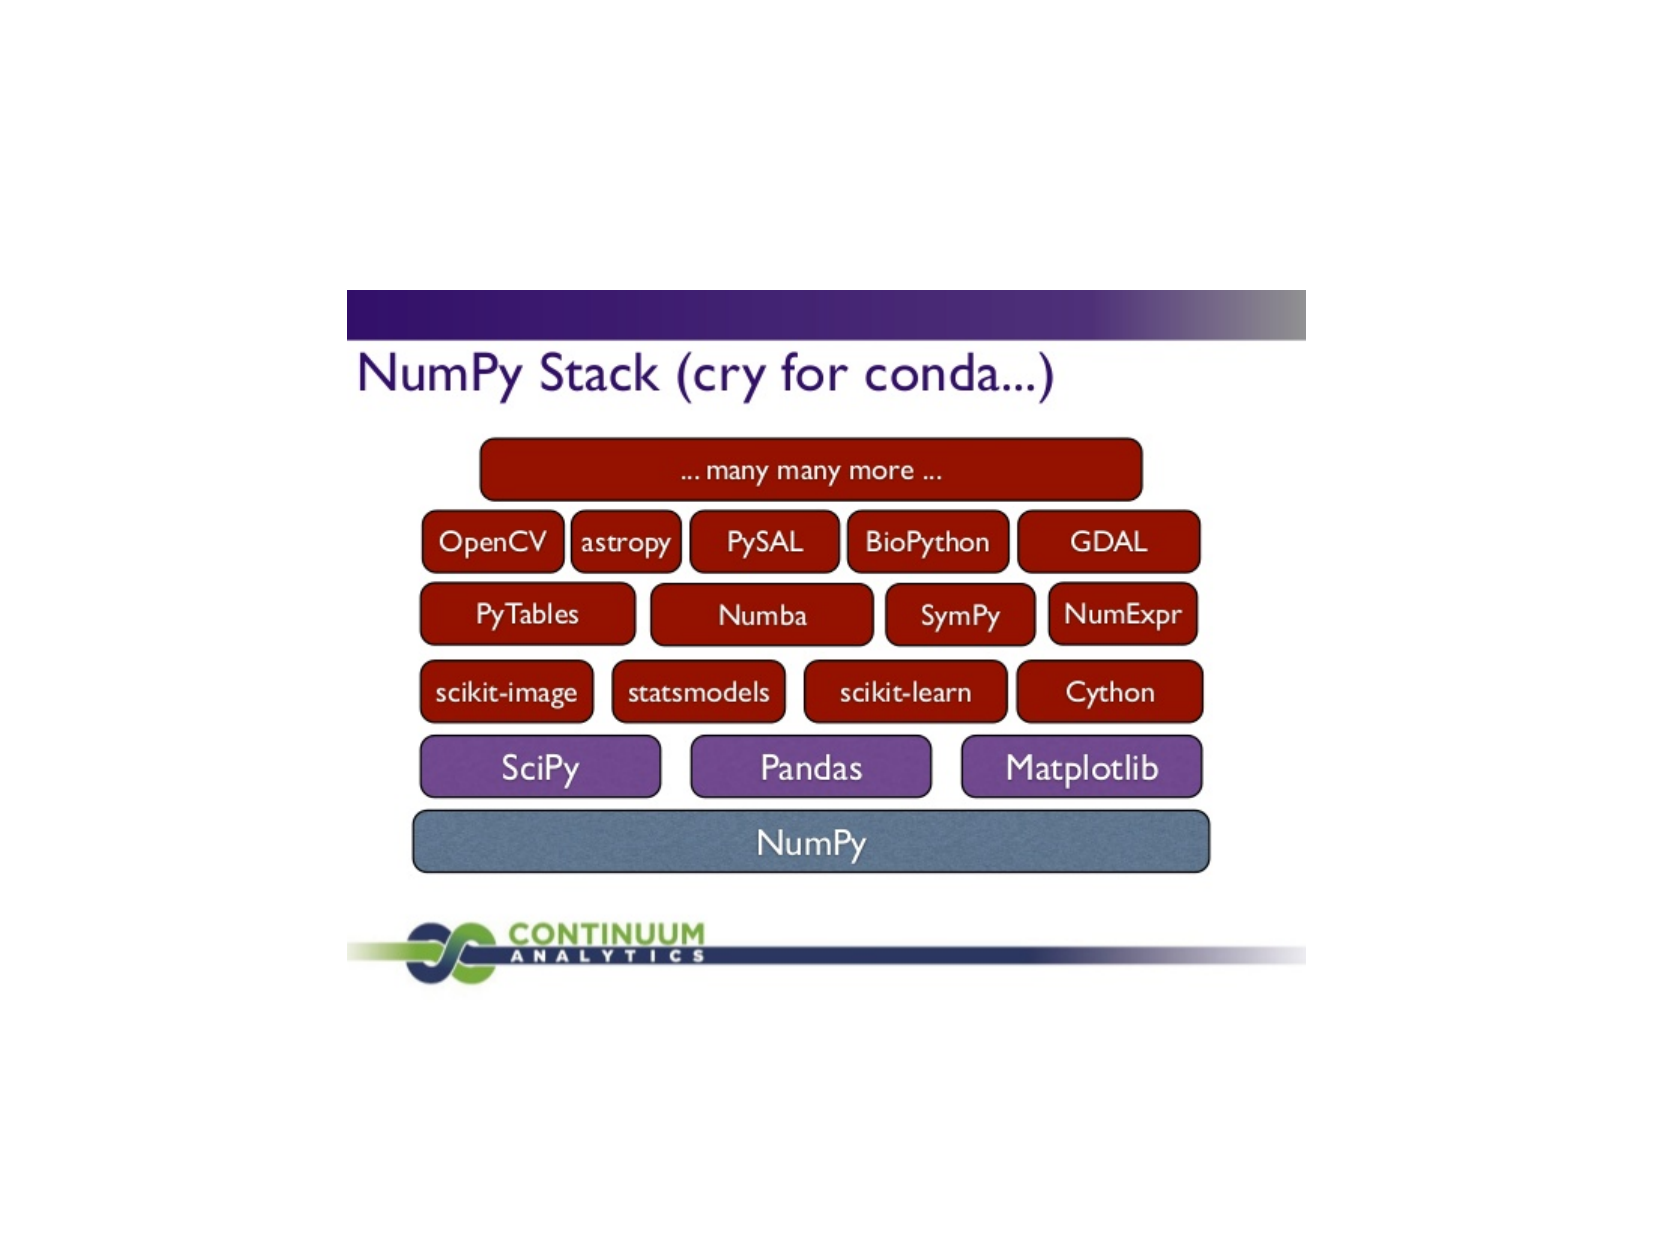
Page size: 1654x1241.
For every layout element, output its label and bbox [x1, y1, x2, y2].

picture [347, 290, 1306, 1010]
